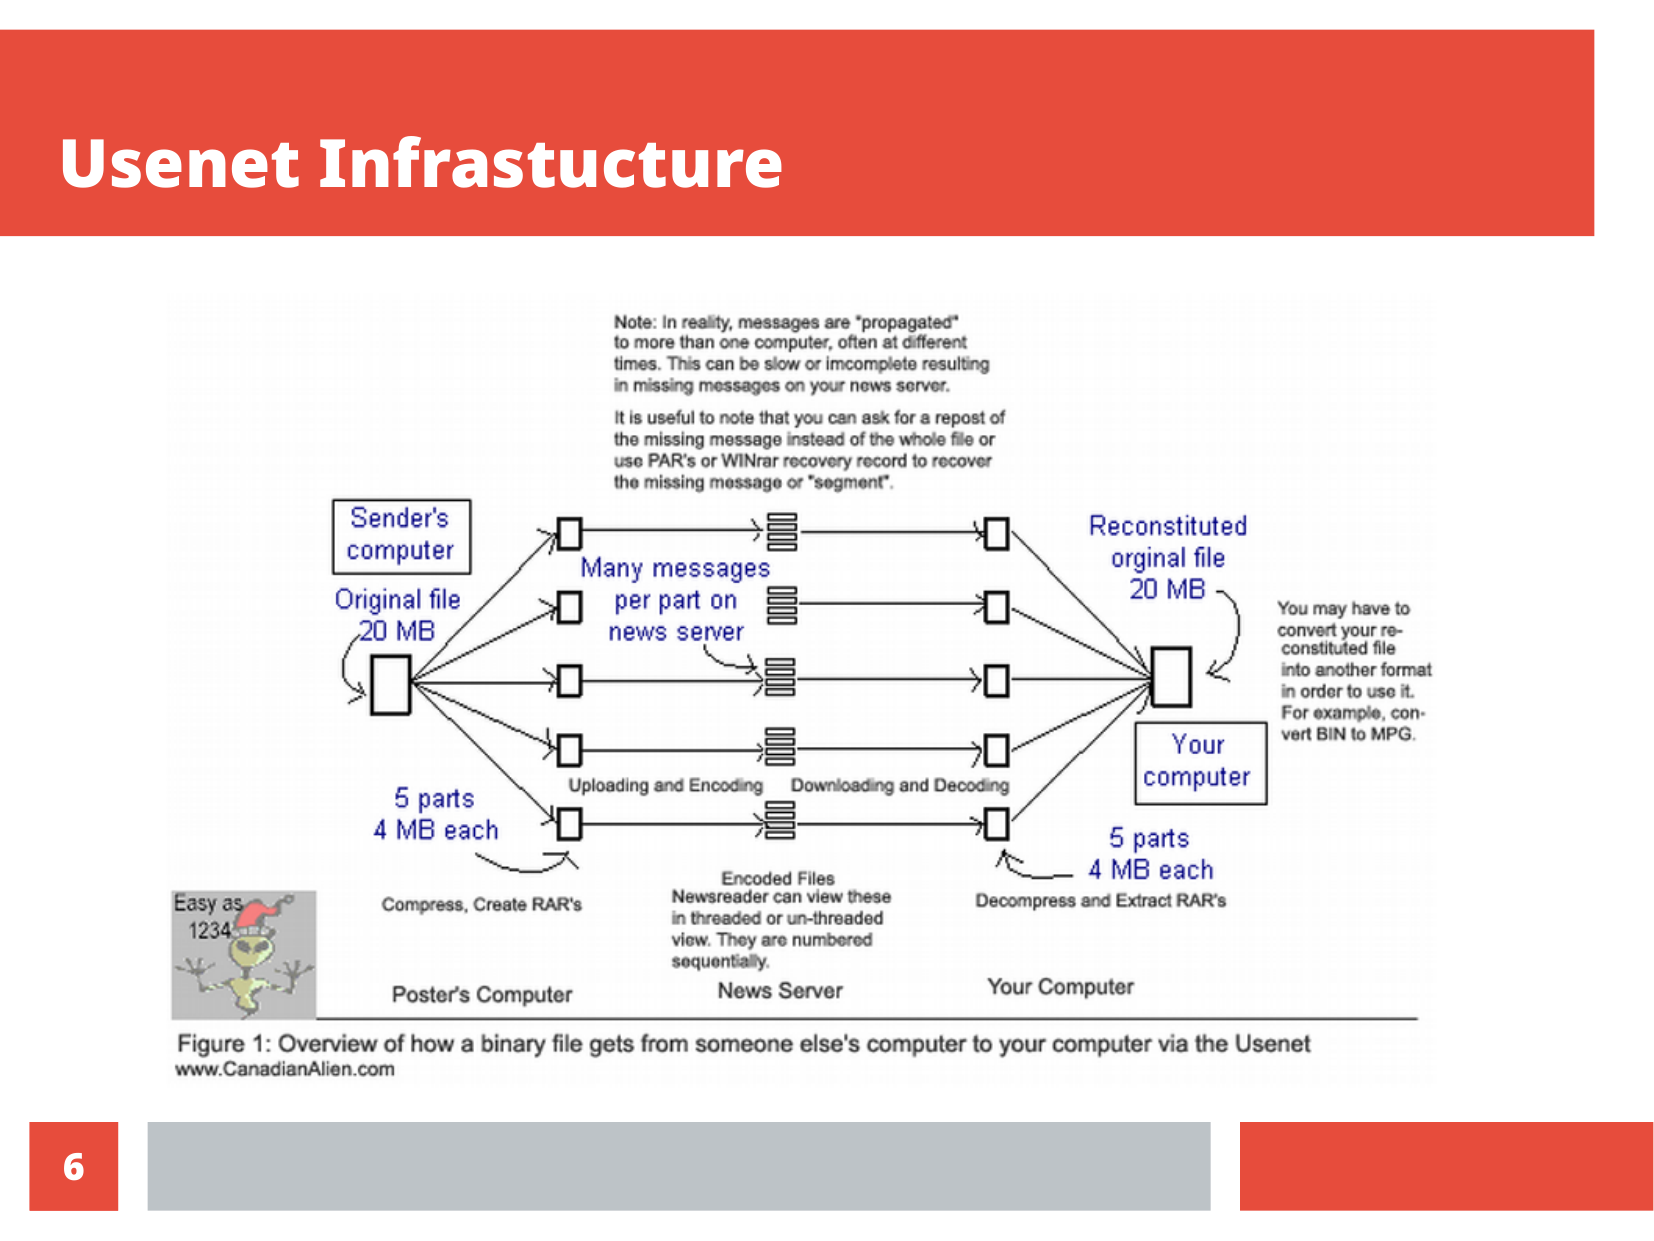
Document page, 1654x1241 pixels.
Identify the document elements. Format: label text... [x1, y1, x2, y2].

title Usenet Infrastucture [59, 59, 1595, 207]
picture [166, 293, 1437, 1088]
